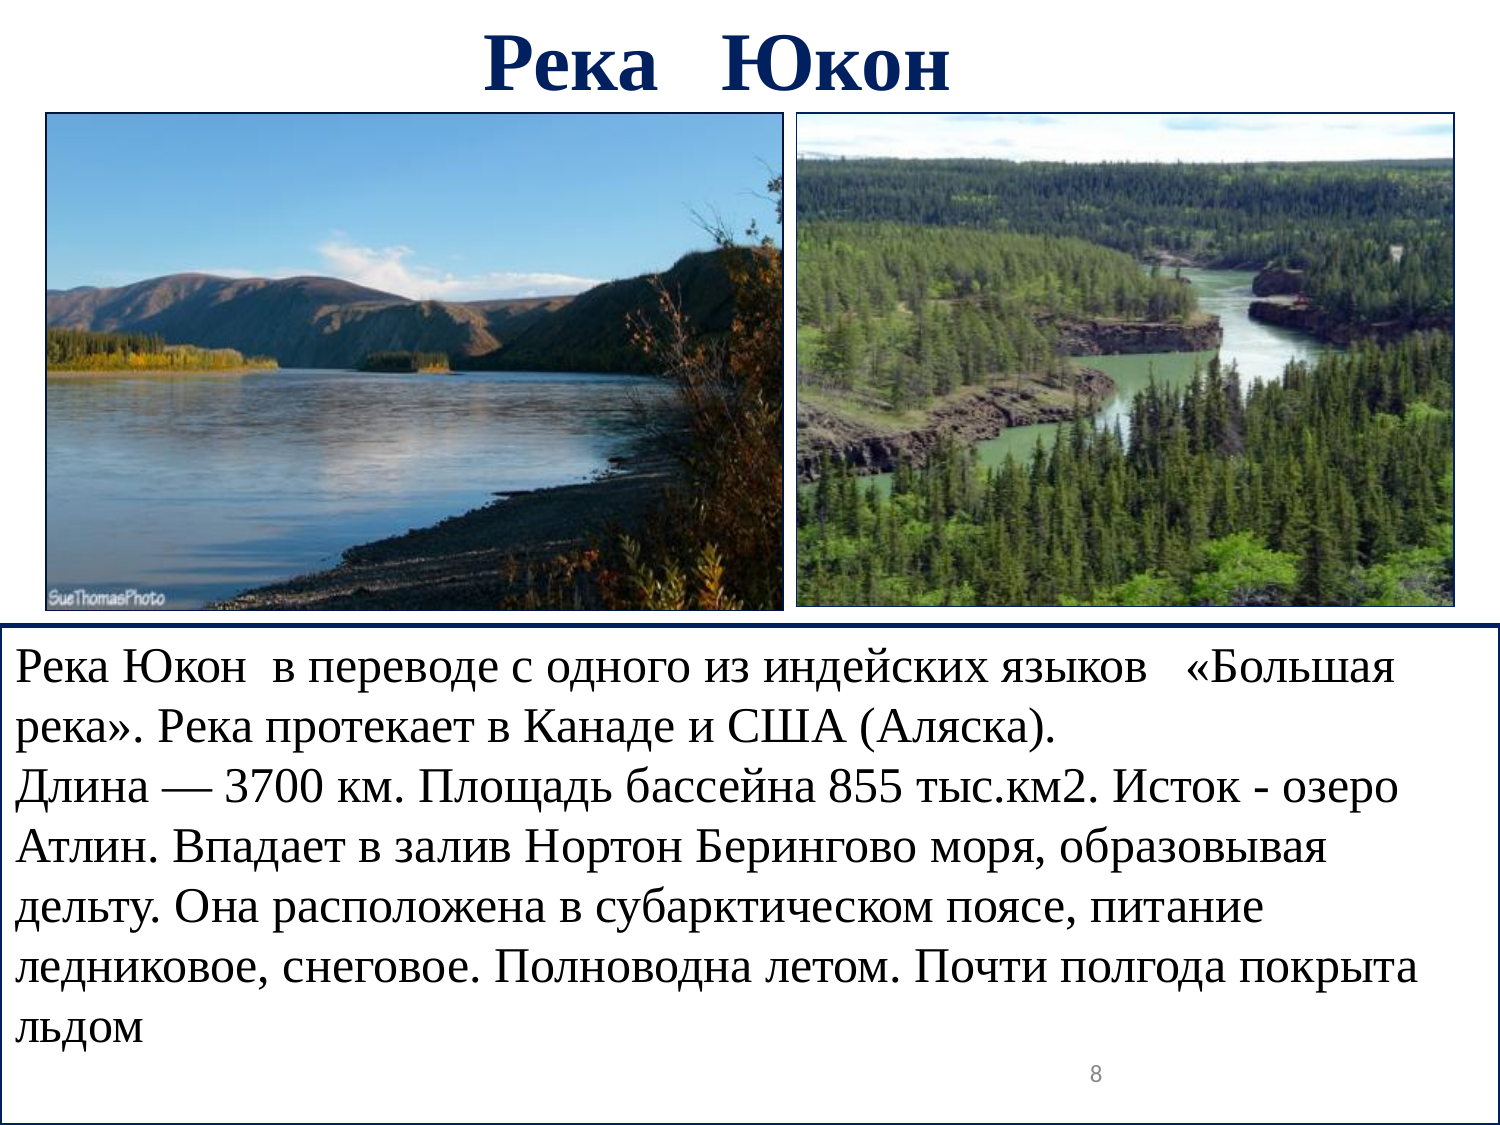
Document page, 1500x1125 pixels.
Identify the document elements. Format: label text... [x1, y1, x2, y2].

text_box Река Юкон в переводе с одного из индейских языков «Большая река». Река протекает в Канаде и США (Аляска). Длина — 3700 км. Площадь бассейна 855 тыс.км2. Исток - озеро Атлин. Впадает в залив Нортон Берингово моря, образовывая дельту. Она расположена в субарктическом поясе, питание ледниковое, снеговое. Полноводна летом. Почти полгода покрыта льдом [0, 625, 1500, 1125]
picture [797, 113, 1454, 606]
text_box [832, 503, 1500, 1037]
text_box Река Юкон [469, 0, 967, 115]
picture [46, 113, 783, 610]
text_box [1074, 1042, 1426, 1103]
